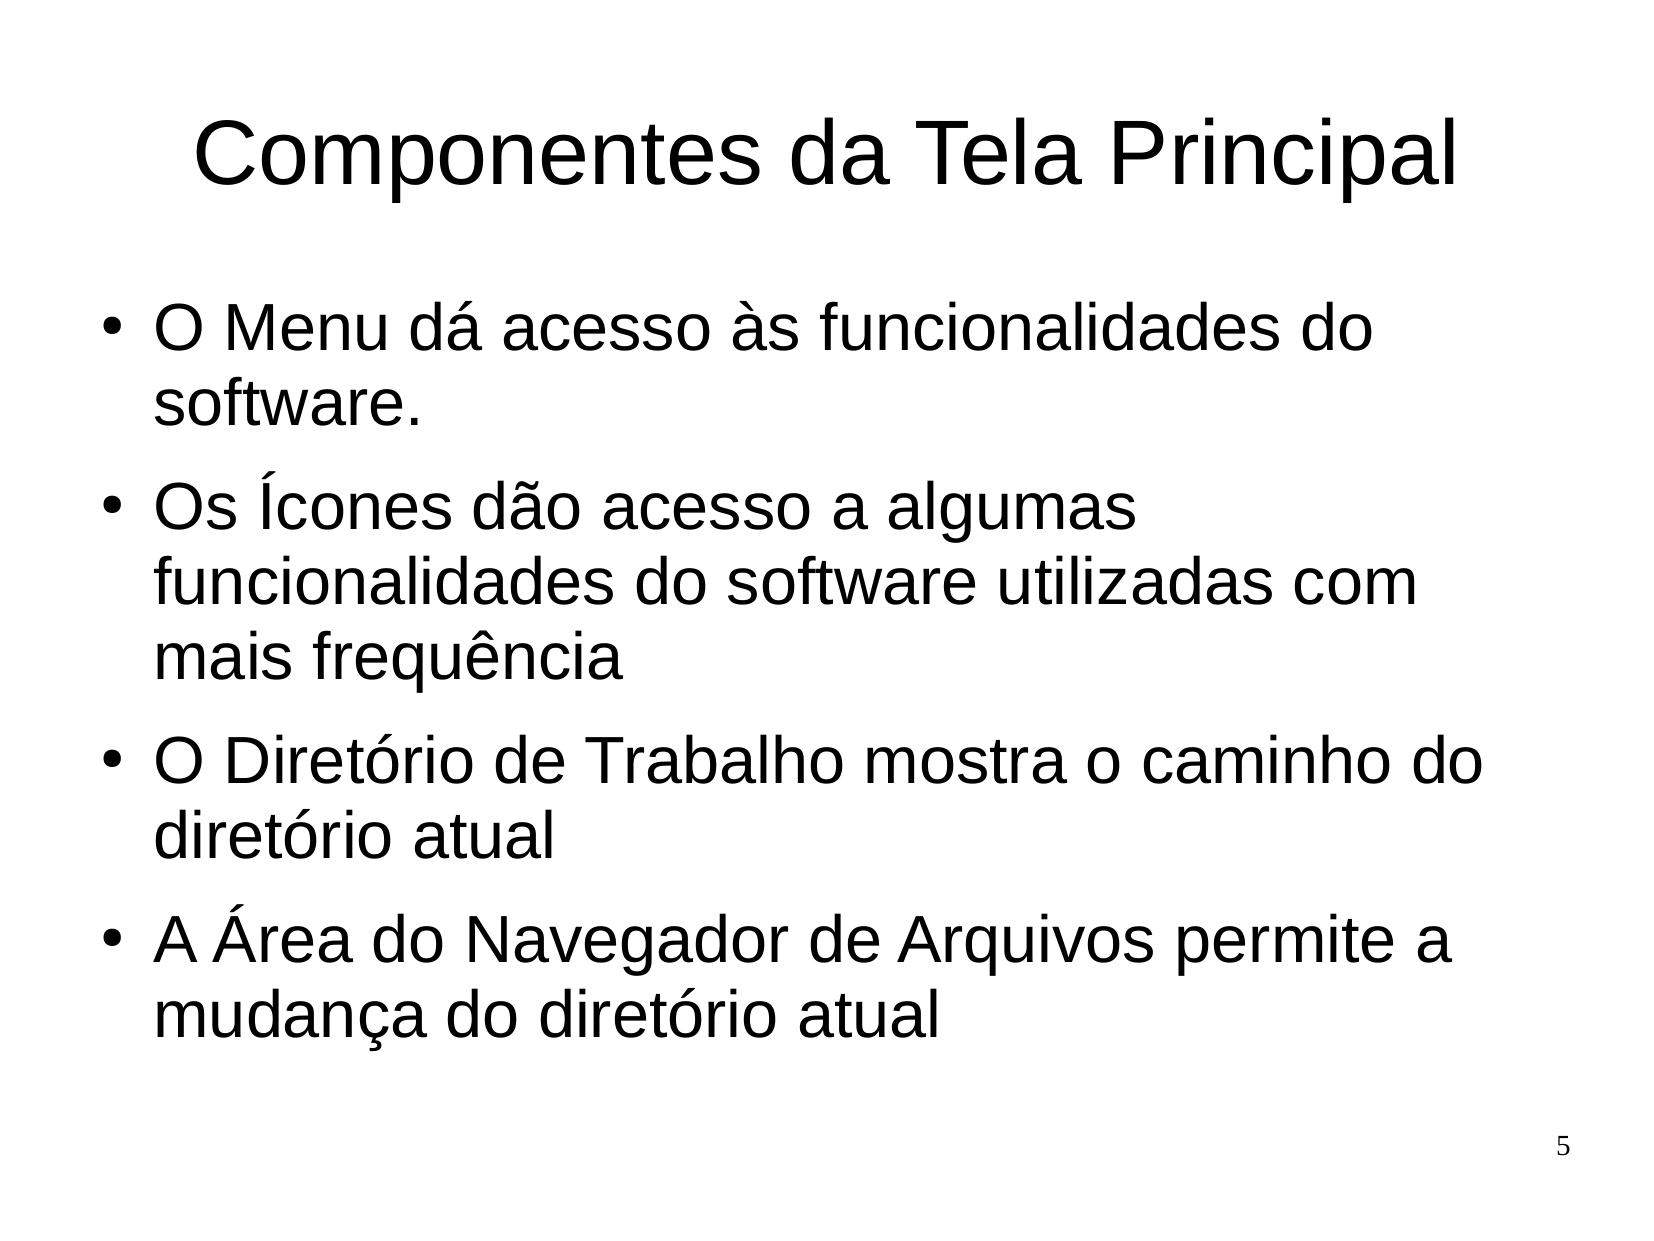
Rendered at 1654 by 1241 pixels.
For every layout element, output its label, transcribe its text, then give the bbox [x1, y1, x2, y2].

list O Menu dá acesso às funcionalidades do software. Os Ícones dão acesso a algumas funcionalidades do software utilizadas com mais frequência O Diretório de Trabalho mostra o caminho do diretório atual A Área do Navegador de Arquivos permite a mudança do diretório atual [82, 290, 1571, 1170]
title Componentes da Tela Principal [82, 49, 1571, 257]
